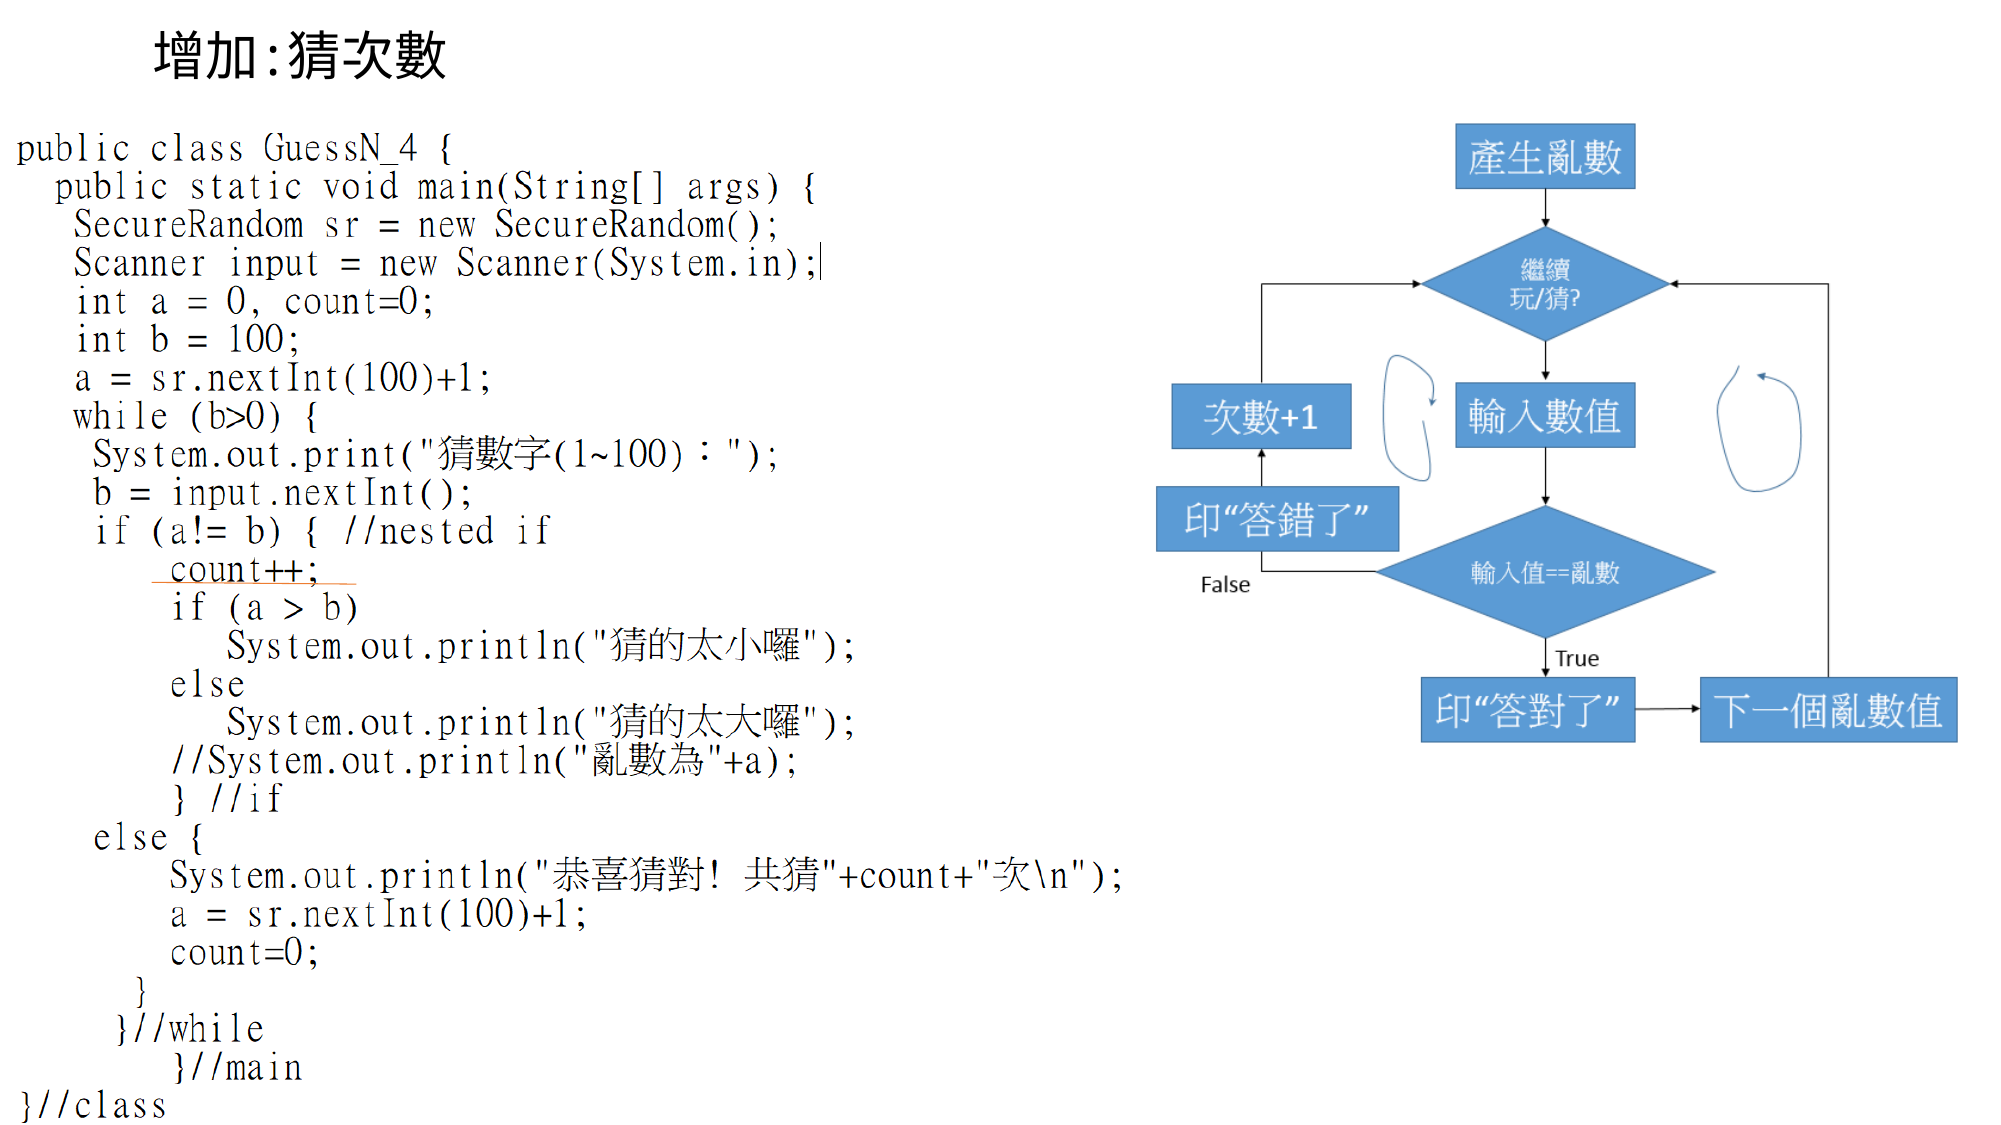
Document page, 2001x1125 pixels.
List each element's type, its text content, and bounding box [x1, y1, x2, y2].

picture [1149, 114, 1965, 752]
title 增加:猜次數 [137, 21, 1863, 95]
picture [17, 133, 1124, 1125]
